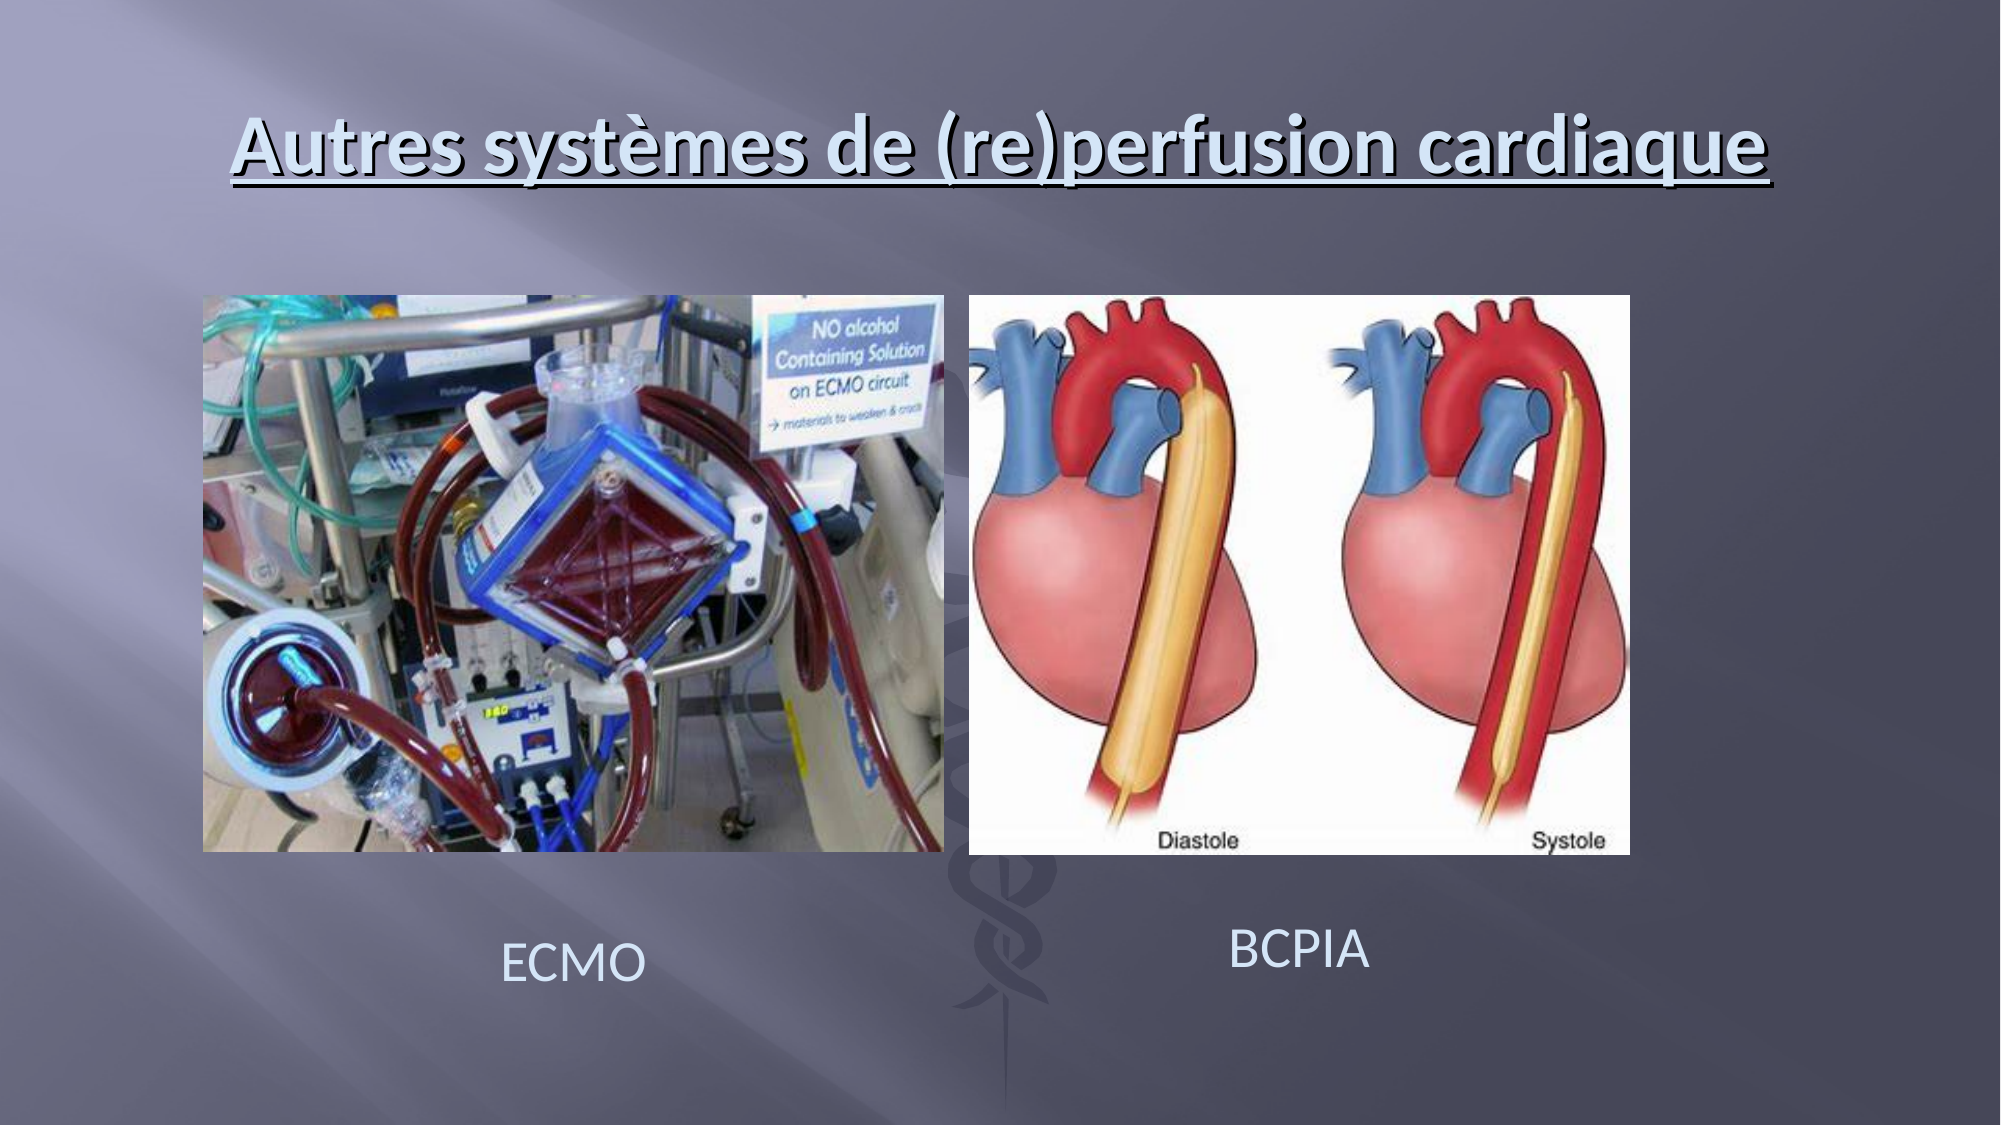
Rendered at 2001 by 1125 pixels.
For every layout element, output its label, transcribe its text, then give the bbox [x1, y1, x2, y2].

picture [203, 295, 944, 852]
text_box ECMO [203, 915, 944, 1002]
title Autres systèmes de (re)perfusion cardiaque [99, 45, 1900, 233]
picture [969, 295, 1630, 855]
text_box BCPIA [969, 901, 1630, 988]
